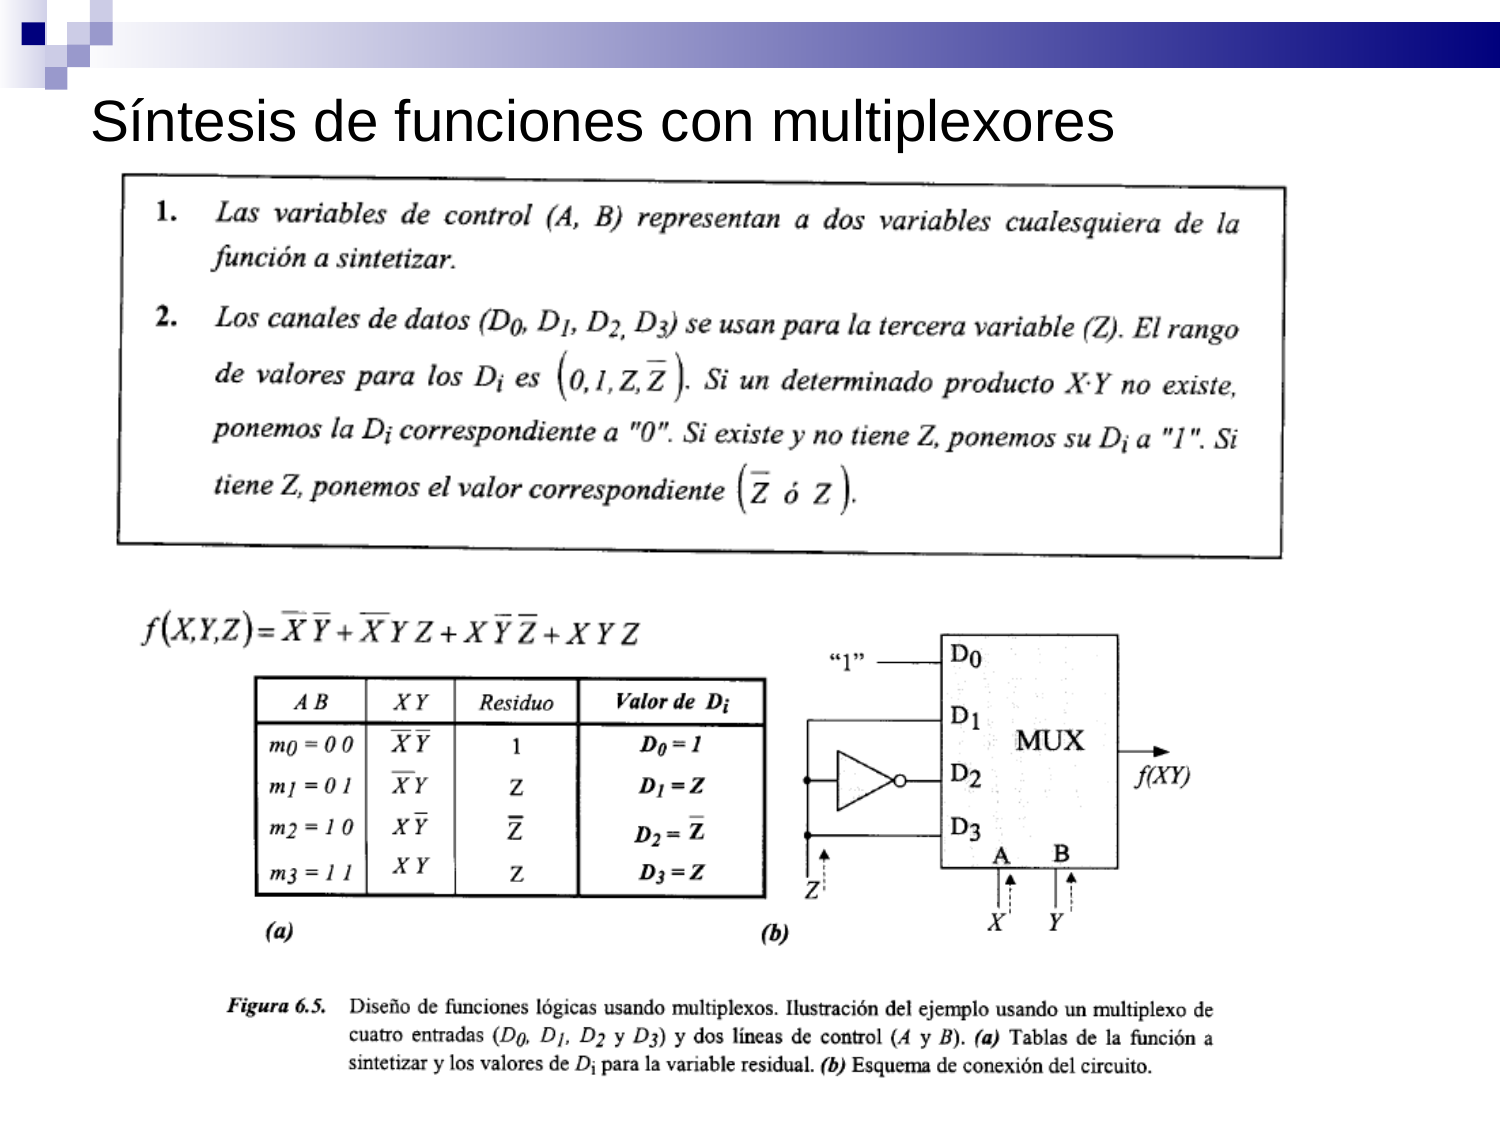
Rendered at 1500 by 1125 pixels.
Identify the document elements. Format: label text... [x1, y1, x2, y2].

title Síntesis de funciones con multiplexores [75, 74, 1426, 161]
picture [100, 160, 1306, 585]
picture [123, 597, 1223, 1083]
